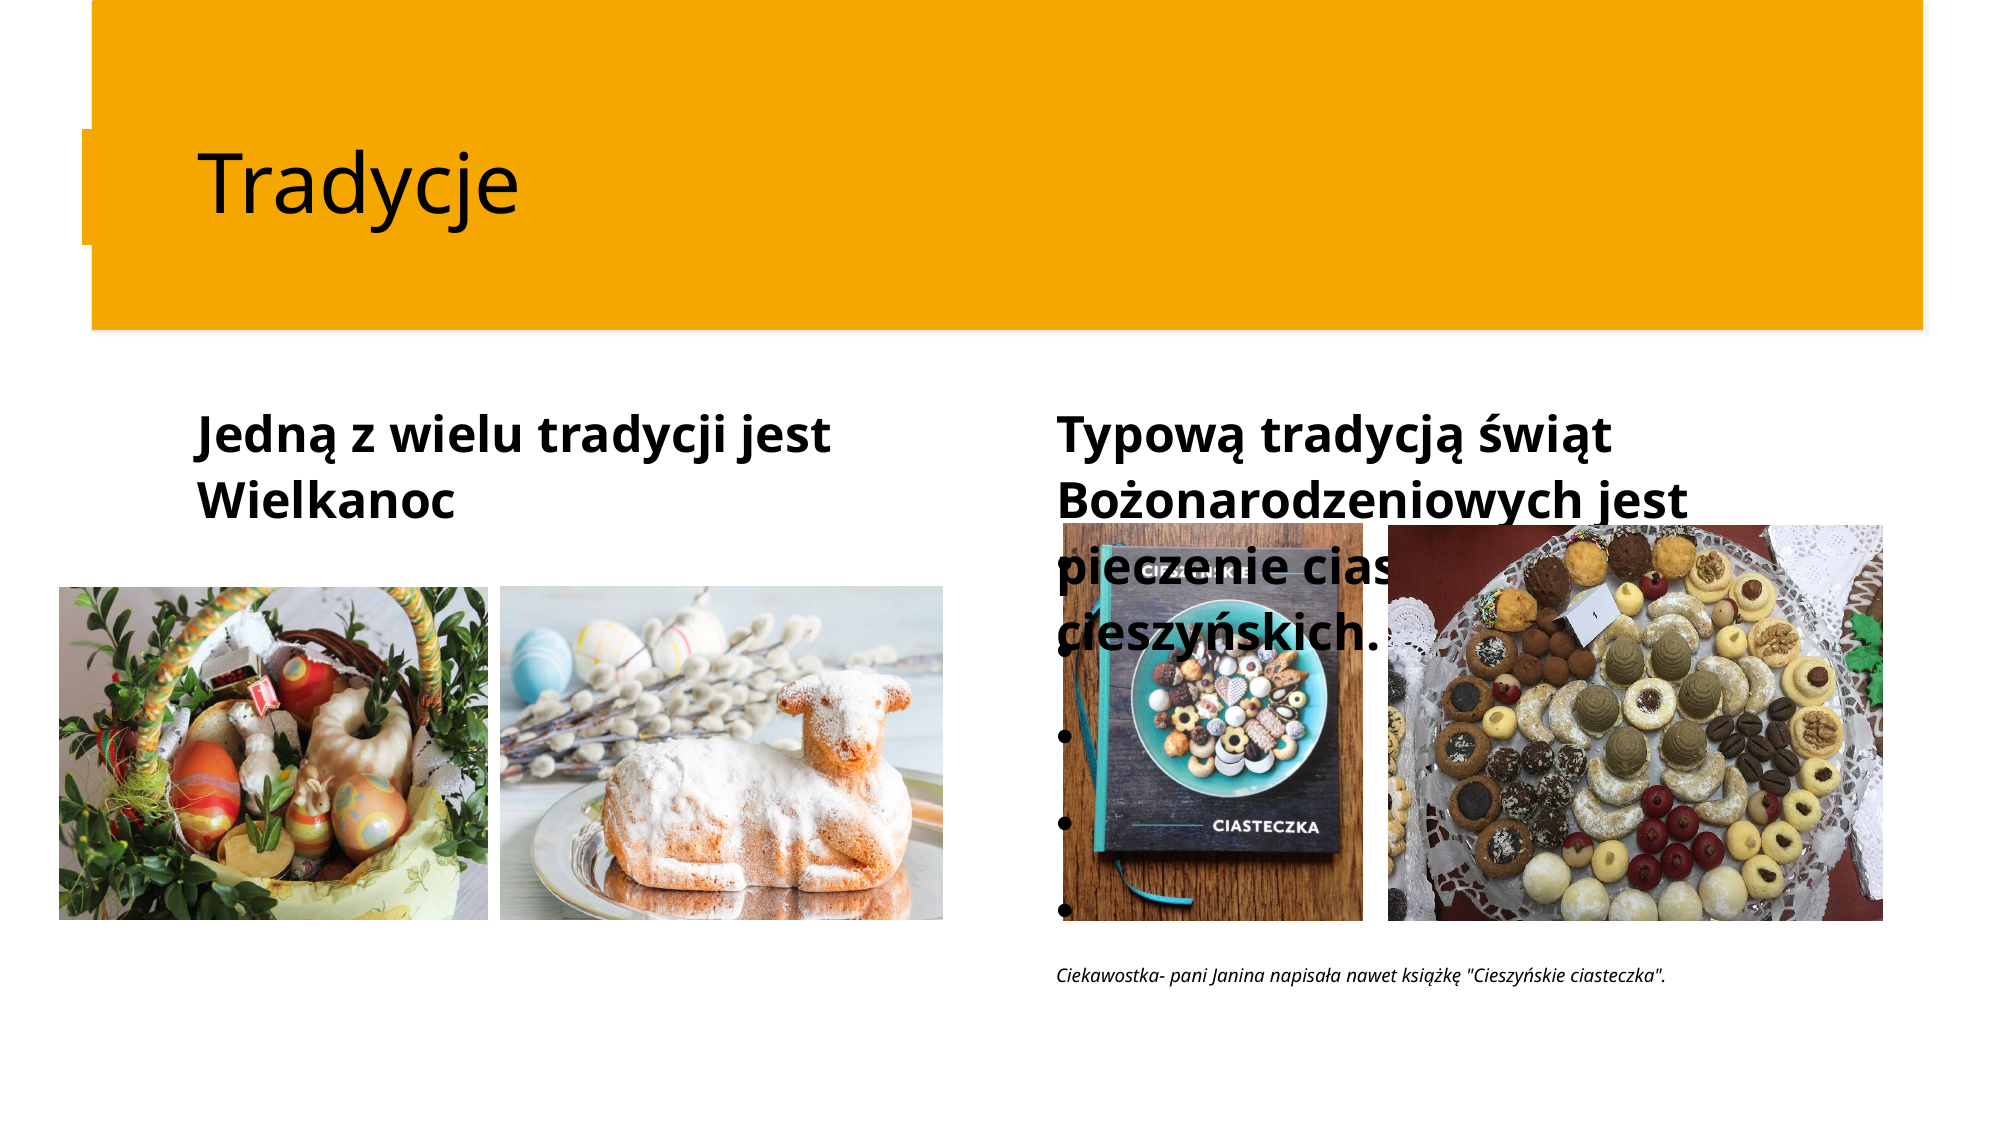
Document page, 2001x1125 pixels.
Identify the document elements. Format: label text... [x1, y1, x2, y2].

title Tradycje [183, 90, 1852, 284]
list Jedną z wielu tradycji jest Wielkanoc [183, 389, 994, 525]
list Typową tradycją świąt Bożonarodzeniowych jest pieczenie ciasteczek cieszyńskich. [1041, 389, 1852, 525]
list Ciekawostka- pani Janina napisała nawet książkę "Cieszyńskie ciasteczka". [1041, 525, 1852, 1013]
picture [59, 587, 488, 920]
picture [1388, 525, 1883, 921]
picture [500, 586, 943, 921]
